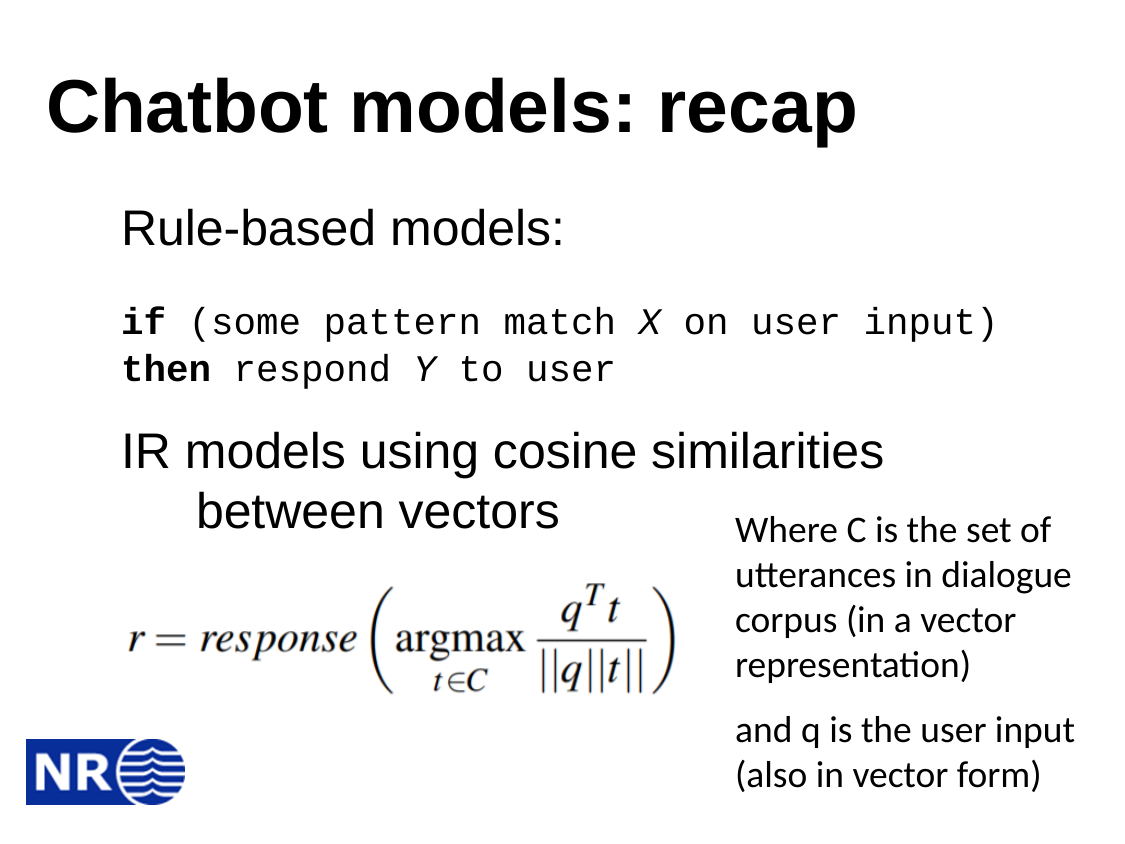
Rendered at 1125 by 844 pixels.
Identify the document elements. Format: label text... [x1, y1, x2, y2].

text_box Where C is the set of utterances in dialogue corpus (in a vector representation) and q is the user input (also in vector form) [720, 497, 1095, 816]
list Rule-based models: if (some pattern match X on user input) then respond Y to user IR models using cosine similarities between vectors [30, 187, 1095, 694]
picture [111, 582, 688, 711]
title Chatbot models: recap [30, 32, 1095, 157]
